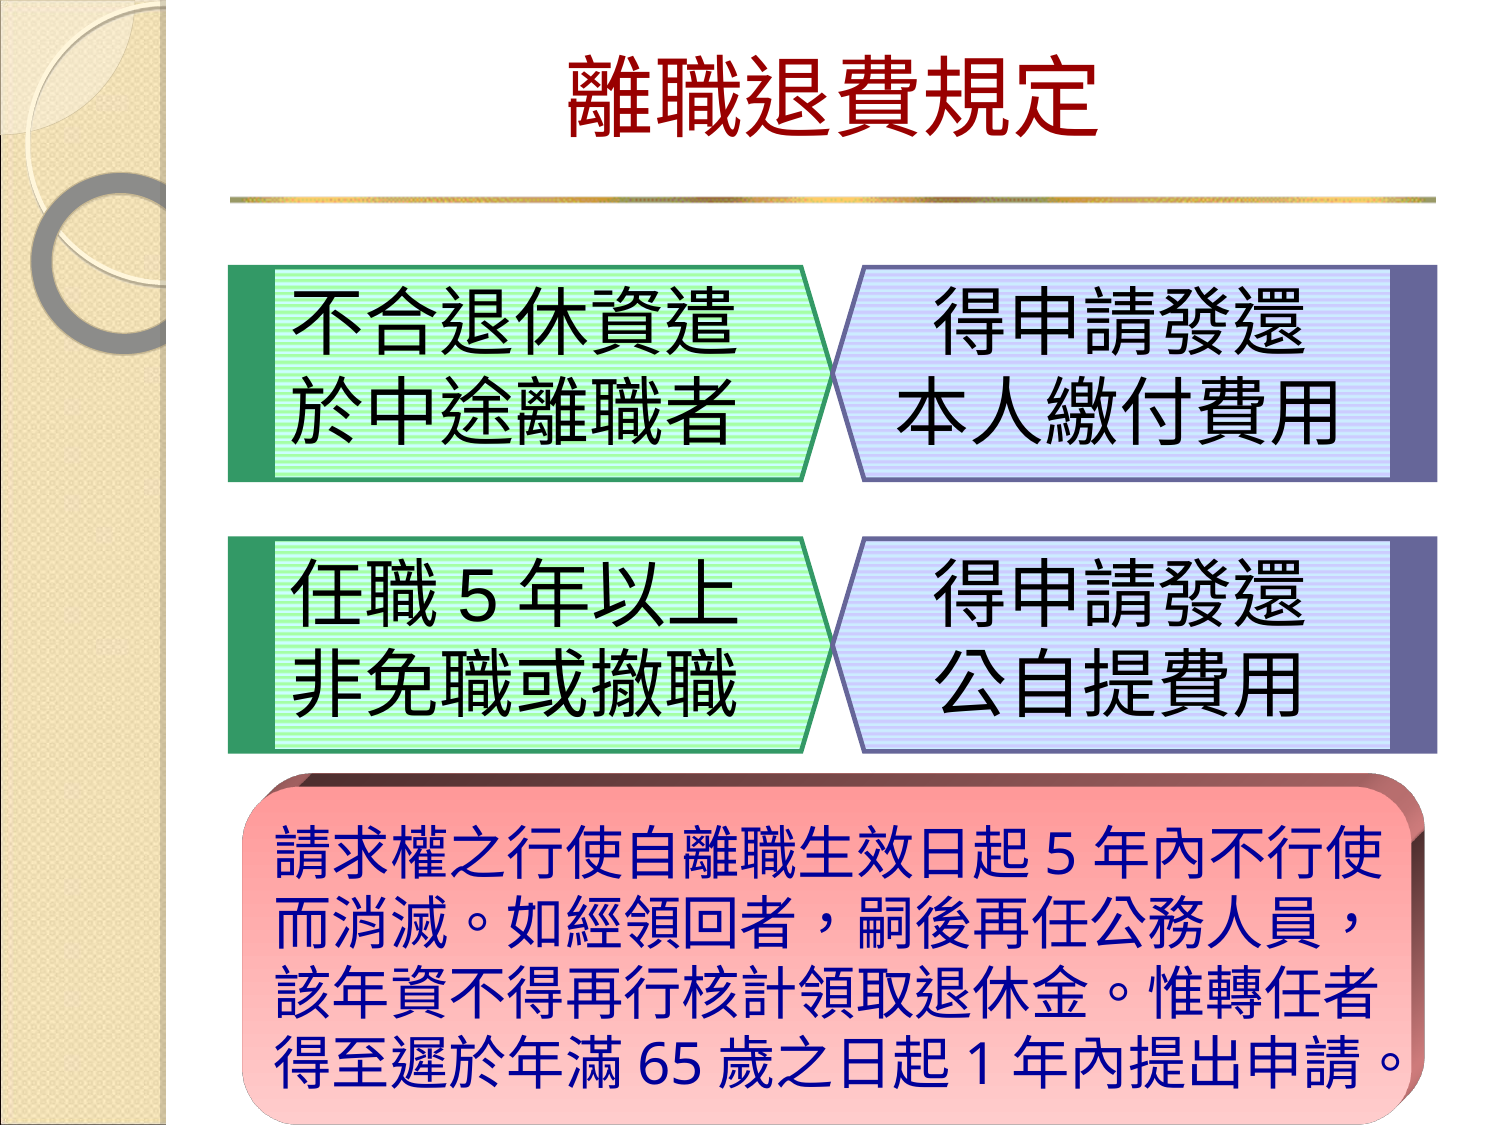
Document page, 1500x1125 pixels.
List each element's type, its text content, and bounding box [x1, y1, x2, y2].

title 離職退費規定 [242, 16, 1426, 173]
text_box 不合退休資遣於中途離職者 [275, 267, 833, 480]
text_box [1390, 267, 1435, 480]
text_box [230, 267, 275, 480]
picture [230, 191, 1436, 213]
text_box 任職5年以上 非免職或撤職 [230, 538, 833, 752]
text_box [230, 539, 275, 751]
text_box 得申請發還 本人繳付費用 [832, 267, 1390, 480]
text_box [1390, 539, 1435, 751]
text_box 得申請發還 公自提費用 [832, 538, 1436, 752]
